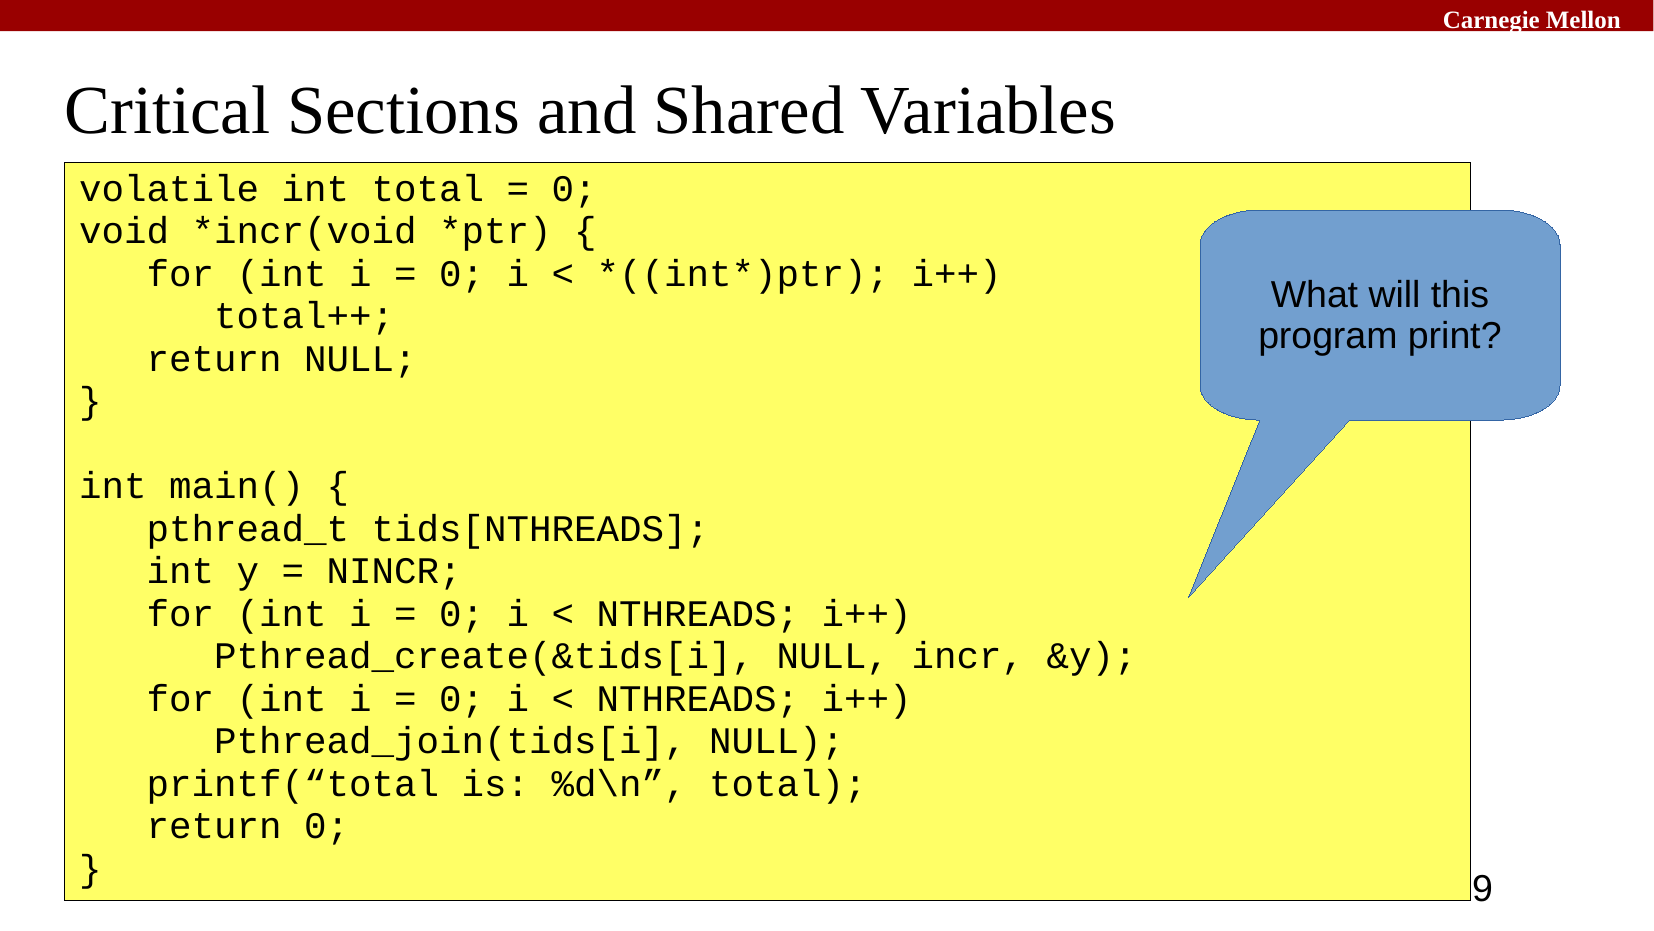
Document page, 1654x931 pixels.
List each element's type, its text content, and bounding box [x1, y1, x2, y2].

title Critical Sections and Shared Variables [64, 58, 1576, 163]
text_box volatile int total = 0; void *incr(void *ptr) { for (int i = 0; i < *((int*)ptr); i++) total++; return NULL; } int main() { pthread_t tids[NTHREADS]; int y = NINCR; for (int i = 0; i < NTHREADS; i++) Pthread_create(&tids[i], NULL, incr, &y); for (int i = 0; i < NTHREADS; i++) Pthread_join(tids[i], NULL); printf(“total is: %d\n”, total); return 0; } [64, 162, 1471, 901]
text_box What will this program print? [1188, 210, 1561, 598]
